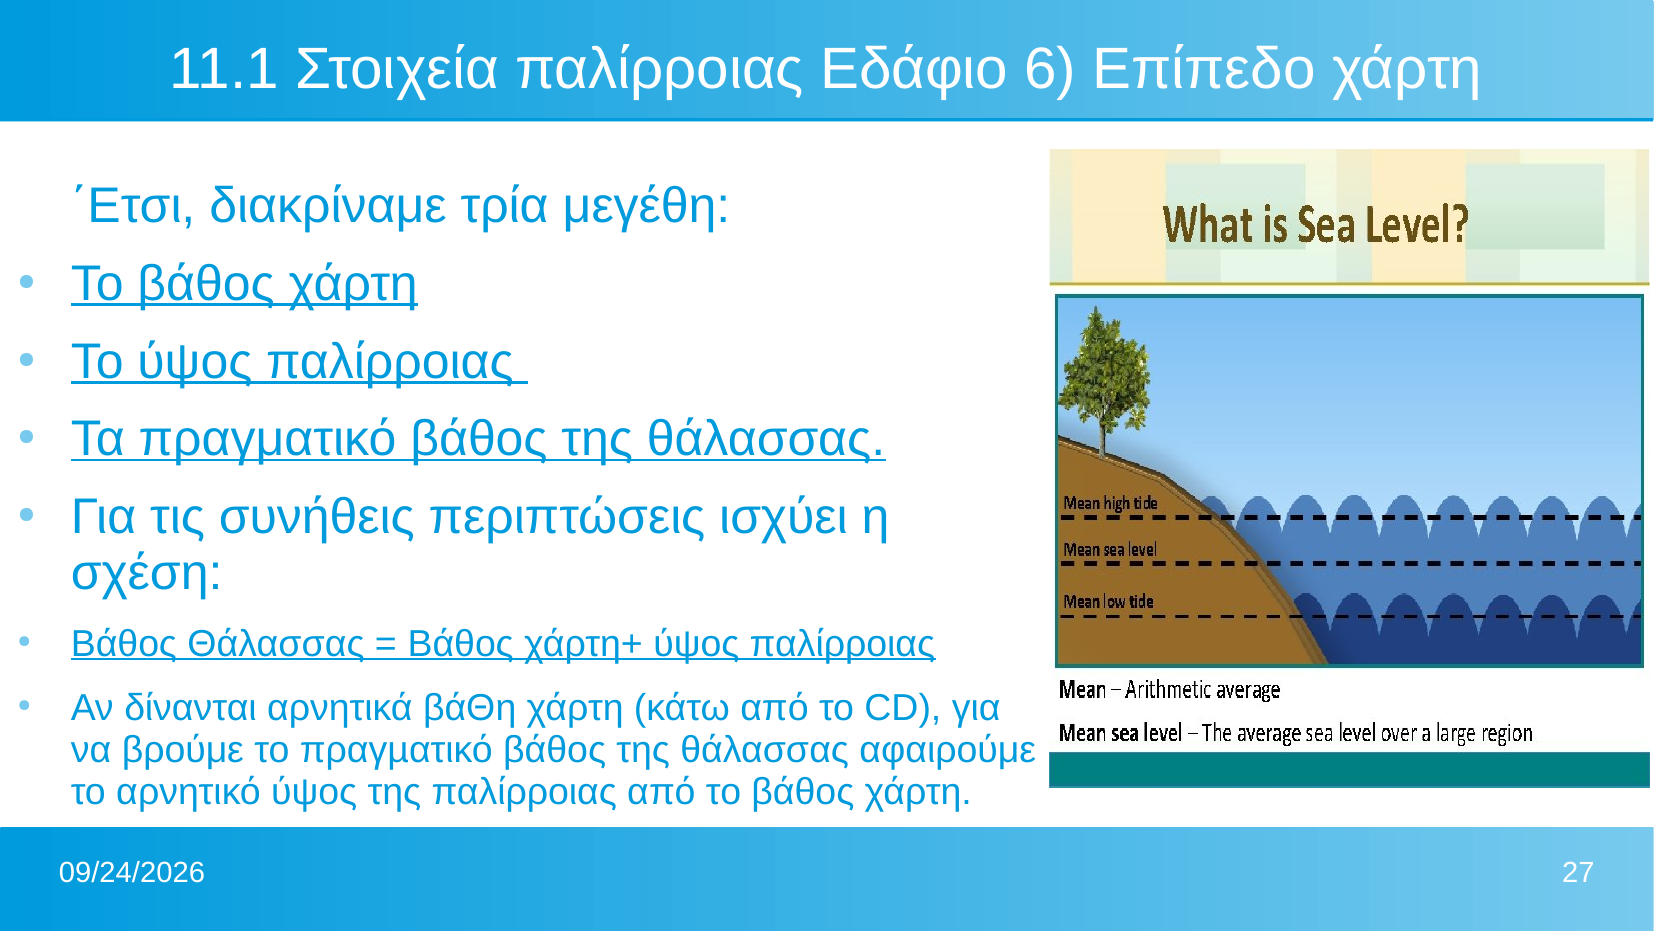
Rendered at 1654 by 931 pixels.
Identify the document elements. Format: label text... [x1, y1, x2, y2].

list ΄Ετσι, διακρίναμε τρία μεγέθη: To βάθος χάρτη Το ύψος παλίρροιας Τα πραγματικό βάθος της θάλασσας. Για τις συνήθεις περιπτώσεις ισχύει η σχέση: Βάθος Θάλασσας = Βάθος χάρτη+ ύψος παλίρροιας Αν δίνανται αρνητικά βάΘη χάρτη (κάτω από το CD), για να βρούμε το πραγµατικό βάθος της θάλασσας αφαιρούμε το αρνητικό ύψος της παλίρροιας από το βάθος χάρτη. [0, 177, 1049, 788]
picture [1049, 149, 1650, 788]
title 11.1 Στοιχεία παλίρροιας Εδάφιο 6) Επίπεδο χάρτη [59, 29, 1595, 108]
